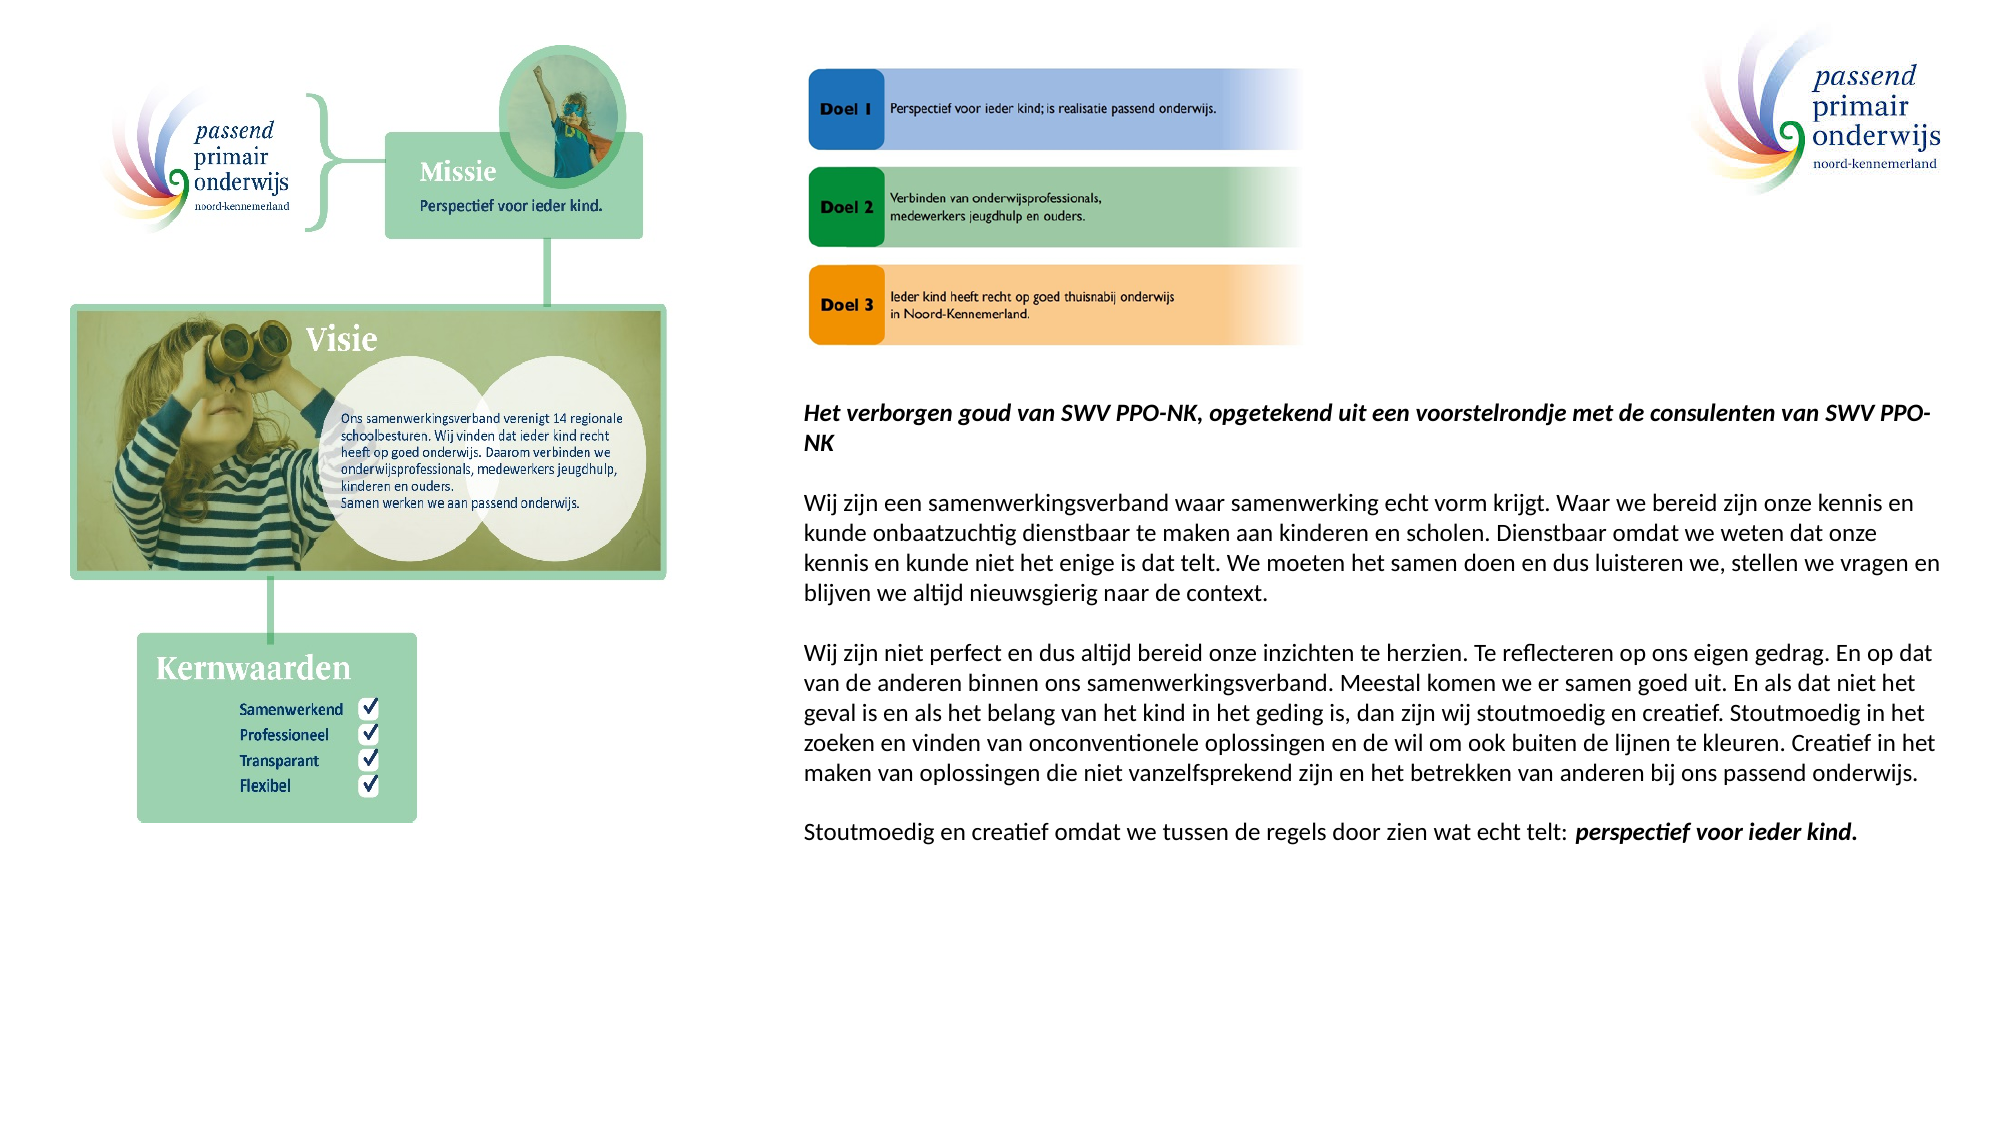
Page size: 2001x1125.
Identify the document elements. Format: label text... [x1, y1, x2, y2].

picture [1683, 11, 1941, 196]
text_box Het verborgen goud van SWV PPO-NK, opgetekend uit een voorstelrondje met de consulenten van SWV PPO-NK Wij zijn een samenwerkingsverband waar samenwerking echt vorm krijgt. Waar we bereid zijn onze kennis en kunde onbaatzuchtig dienstbaar te maken aan kinderen en scholen. Dienstbaar omdat we weten dat onze kennis en kunde niet het enige is dat telt. We moeten het samen doen en dus luisteren we, stellen we vragen en blijven we altijd nieuwsgierig naar de context. Wij zijn niet perfect en dus altijd bereid onze inzichten te herzien. Te reflecteren op ons eigen gedrag. En op dat van de anderen binnen ons samenwerkingsverband. Meestal komen we er samen goed uit. En als dat niet het geval is en als het belang van het kind in het geding is, dan zijn wij stoutmoedig en creatief. Stoutmoedig in het zoeken en vinden van onconventionele oplossingen en de wil om ook buiten de lijnen te kleuren. Creatief in het maken van oplossingen die niet vanzelfsprekend zijn en het betrekken van anderen bij ons passend onderwijs. Stoutmoedig en creatief omdat we tussen de regels door zien wat echt telt: perspectief voor ieder kind. [789, 389, 1962, 859]
picture [789, 56, 1325, 362]
picture [70, 46, 676, 823]
